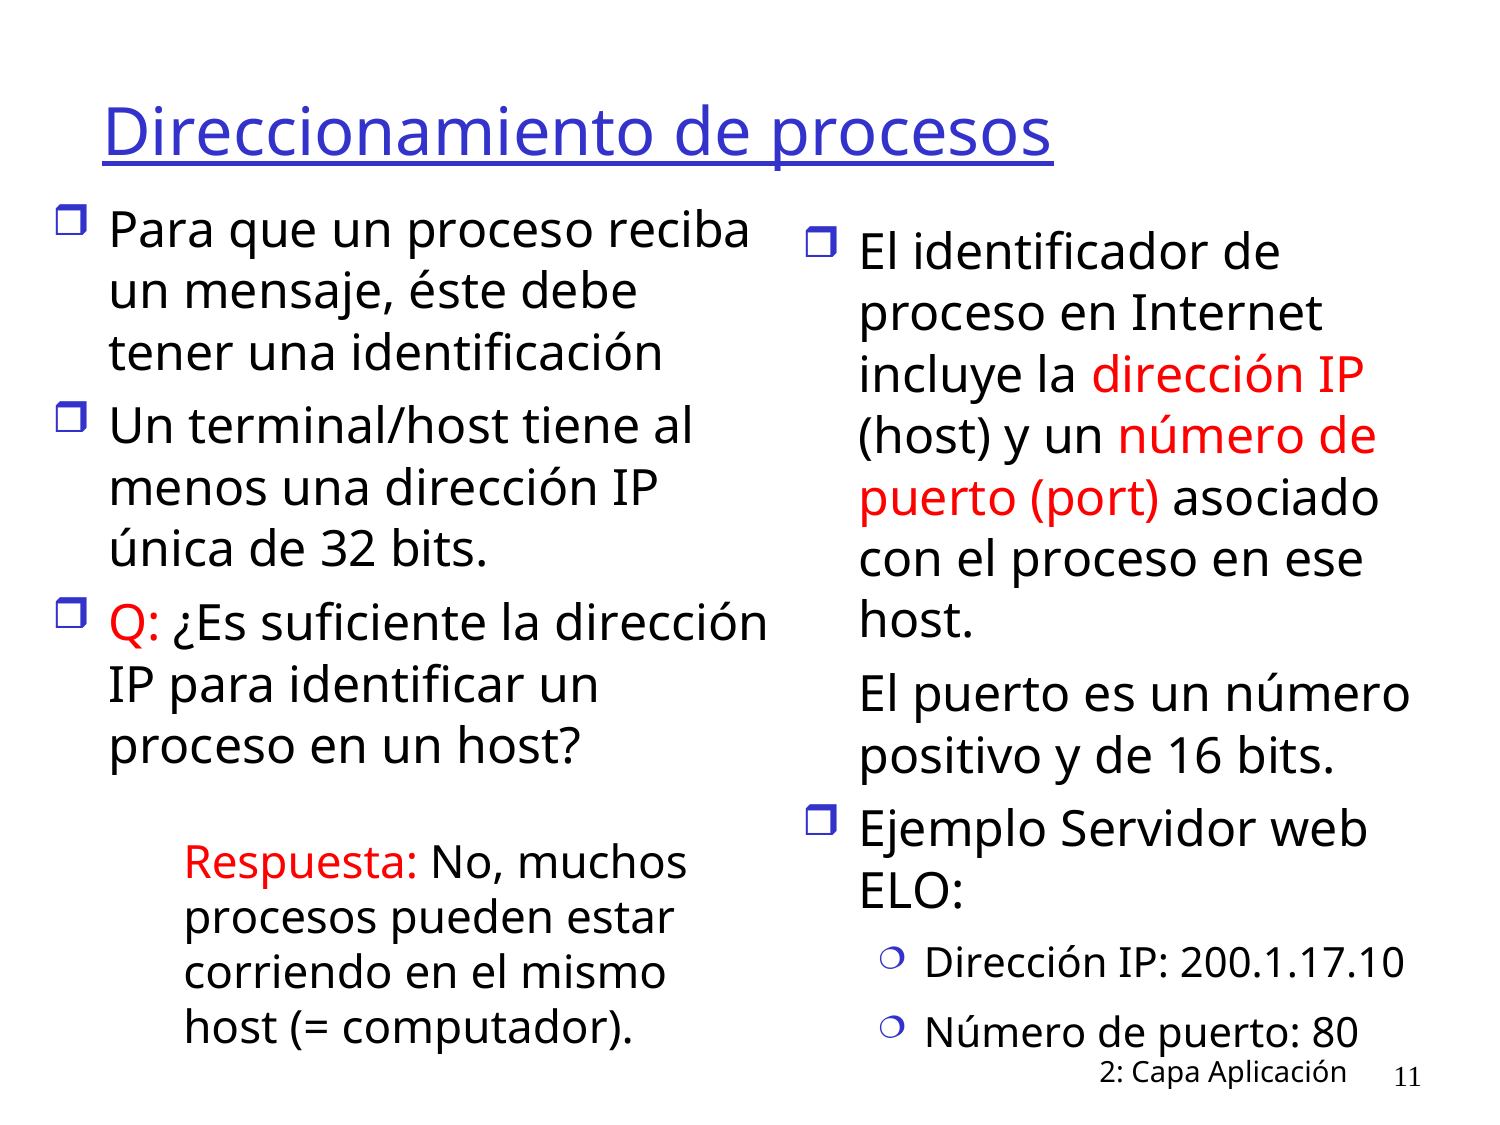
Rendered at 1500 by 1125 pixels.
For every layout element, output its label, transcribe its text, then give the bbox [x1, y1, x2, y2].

title Direccionamiento de procesos [87, 37, 1363, 212]
list El identificador de proceso en Internet incluye la dirección IP (host) y un número de puerto (port) asociado con el proceso en ese host. El puerto es un número positivo y de 16 bits. Ejemplo Servidor web ELO: Dirección IP: 200.1.17.10 Número de puerto: 80 [787, 212, 1455, 1052]
text_box Respuesta: No, muchos procesos pueden estar corriendo en el mismo host (= computador). [112, 825, 788, 1088]
list Para que un proceso reciba un mensaje, éste debe tener una identificación Un terminal/host tiene al menos una dirección IP única de 32 bits. Q: ¿Es suficiente la dirección IP para identificar un proceso en un host? [37, 190, 788, 826]
